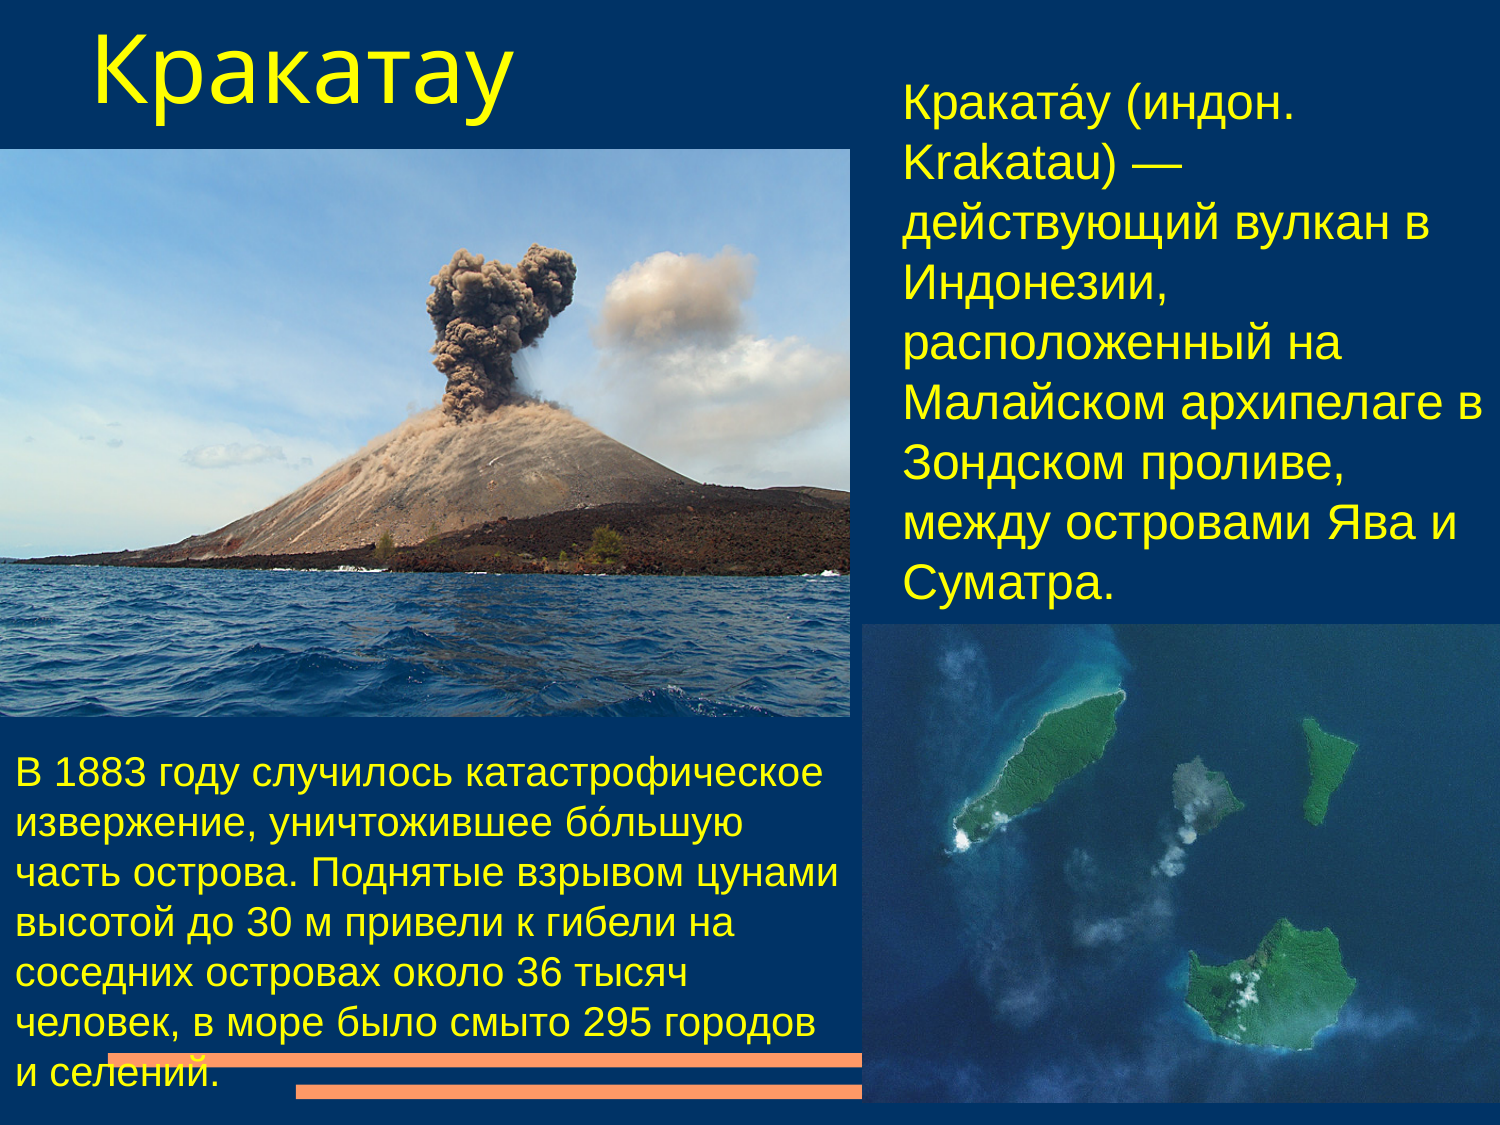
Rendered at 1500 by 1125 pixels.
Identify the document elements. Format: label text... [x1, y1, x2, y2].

text_box В 1883 году случилось катастрофическое извержение, уничтожившее бо́льшую часть острова. Поднятые взрывом цунами высотой до 30 м привели к гибели на соседних островах около 36 тысяч человек, в море было смыто 295 городов и селений. [0, 737, 863, 1103]
picture [0, 149, 850, 717]
text_box Краката́у (индон. Krakatau) — действующий вулкан в Индонезии, расположенный на Малайском архипелаге в Зондском проливе, между островами Ява и Суматра. [887, 62, 1500, 618]
title Кракатау [75, 0, 1300, 188]
picture [862, 624, 1500, 1103]
